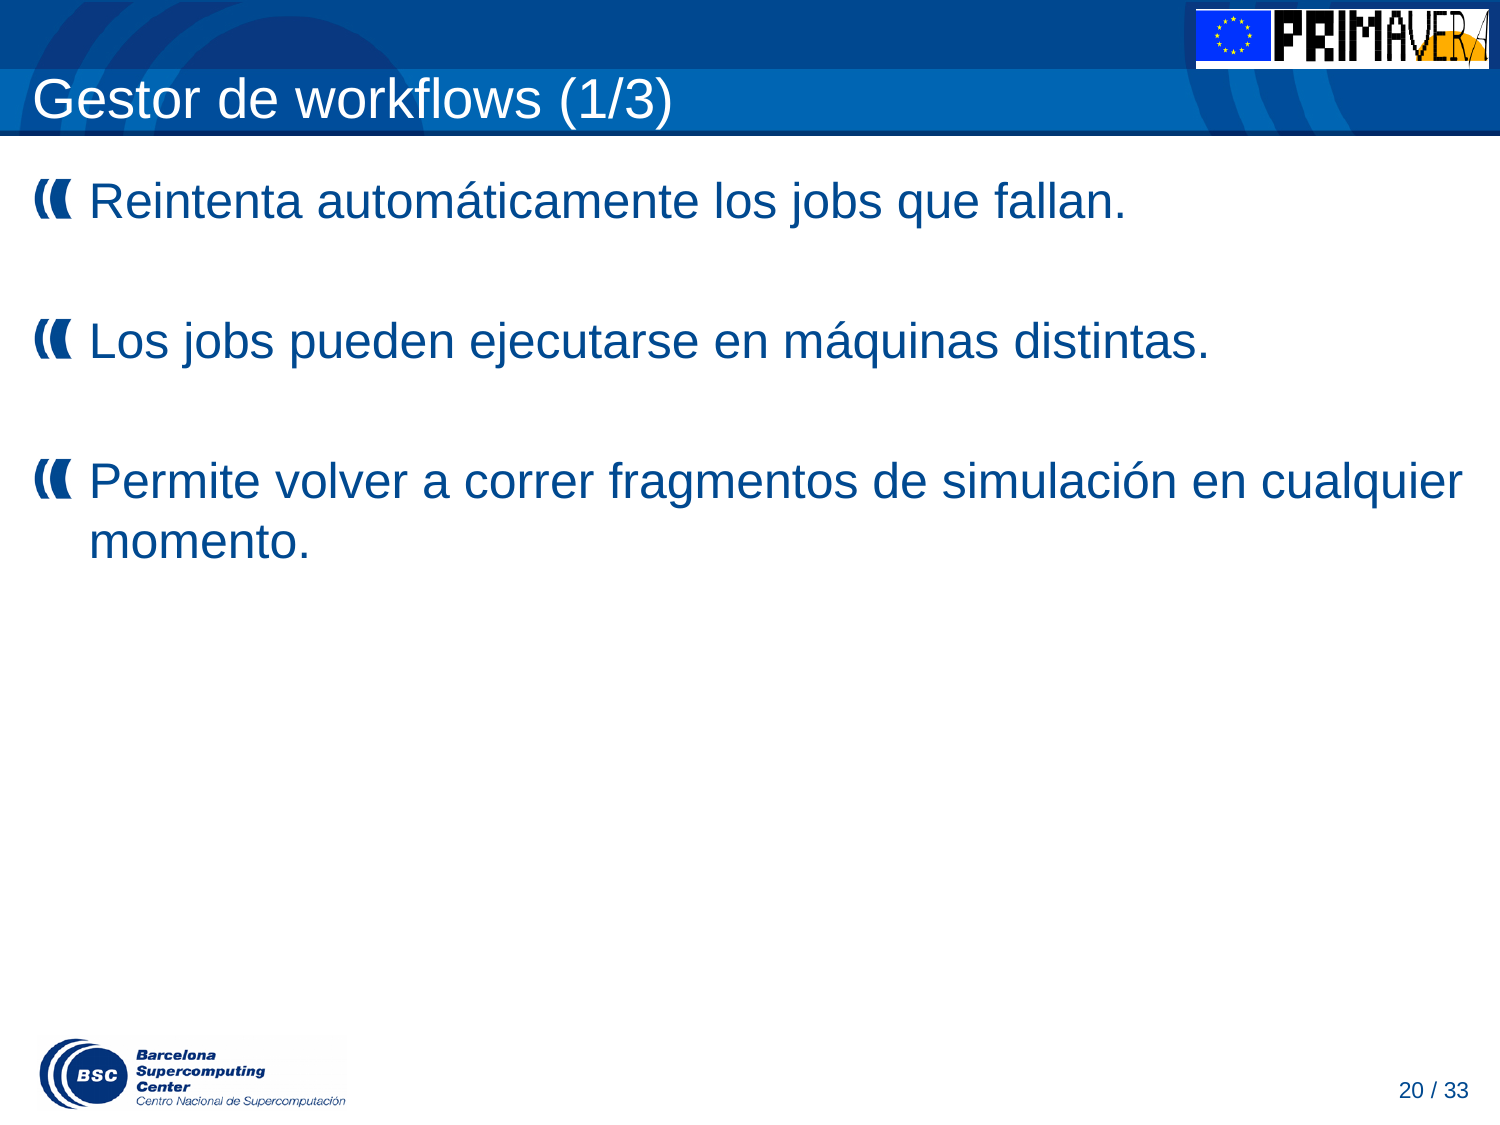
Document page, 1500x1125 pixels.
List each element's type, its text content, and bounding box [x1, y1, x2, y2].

picture [37, 1035, 347, 1111]
title Gestor de workflows (1/3) [17, 7, 1483, 138]
picture [0, 0, 1500, 136]
list Reintenta automáticamente los jobs que fallan. Los jobs pueden ejecutarse en máquinas distintas. Permite volver a correr fragmentos de simulación en cualquier momento. [17, 160, 1483, 1012]
text_box <number> / 33 [1364, 1042, 1484, 1111]
